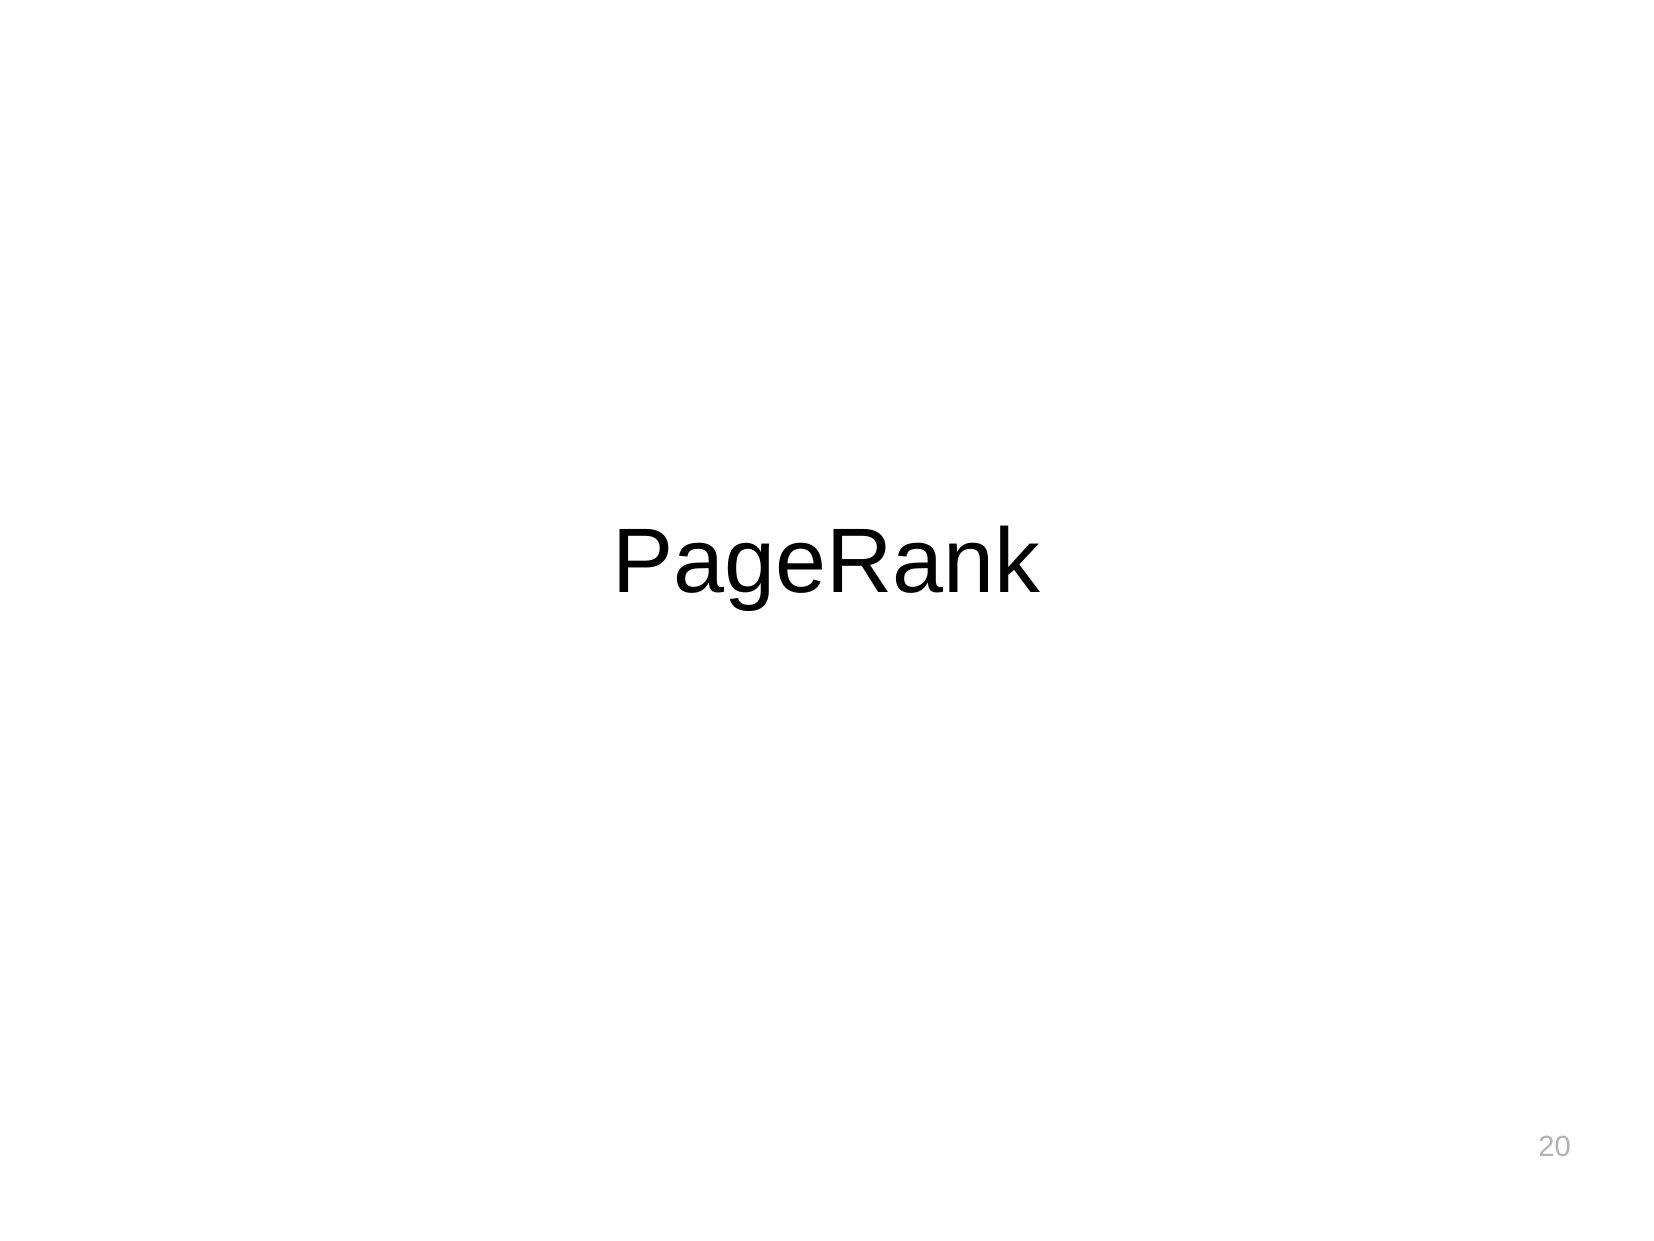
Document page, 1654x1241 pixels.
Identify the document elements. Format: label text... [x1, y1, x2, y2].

title PageRank [82, 456, 1571, 664]
